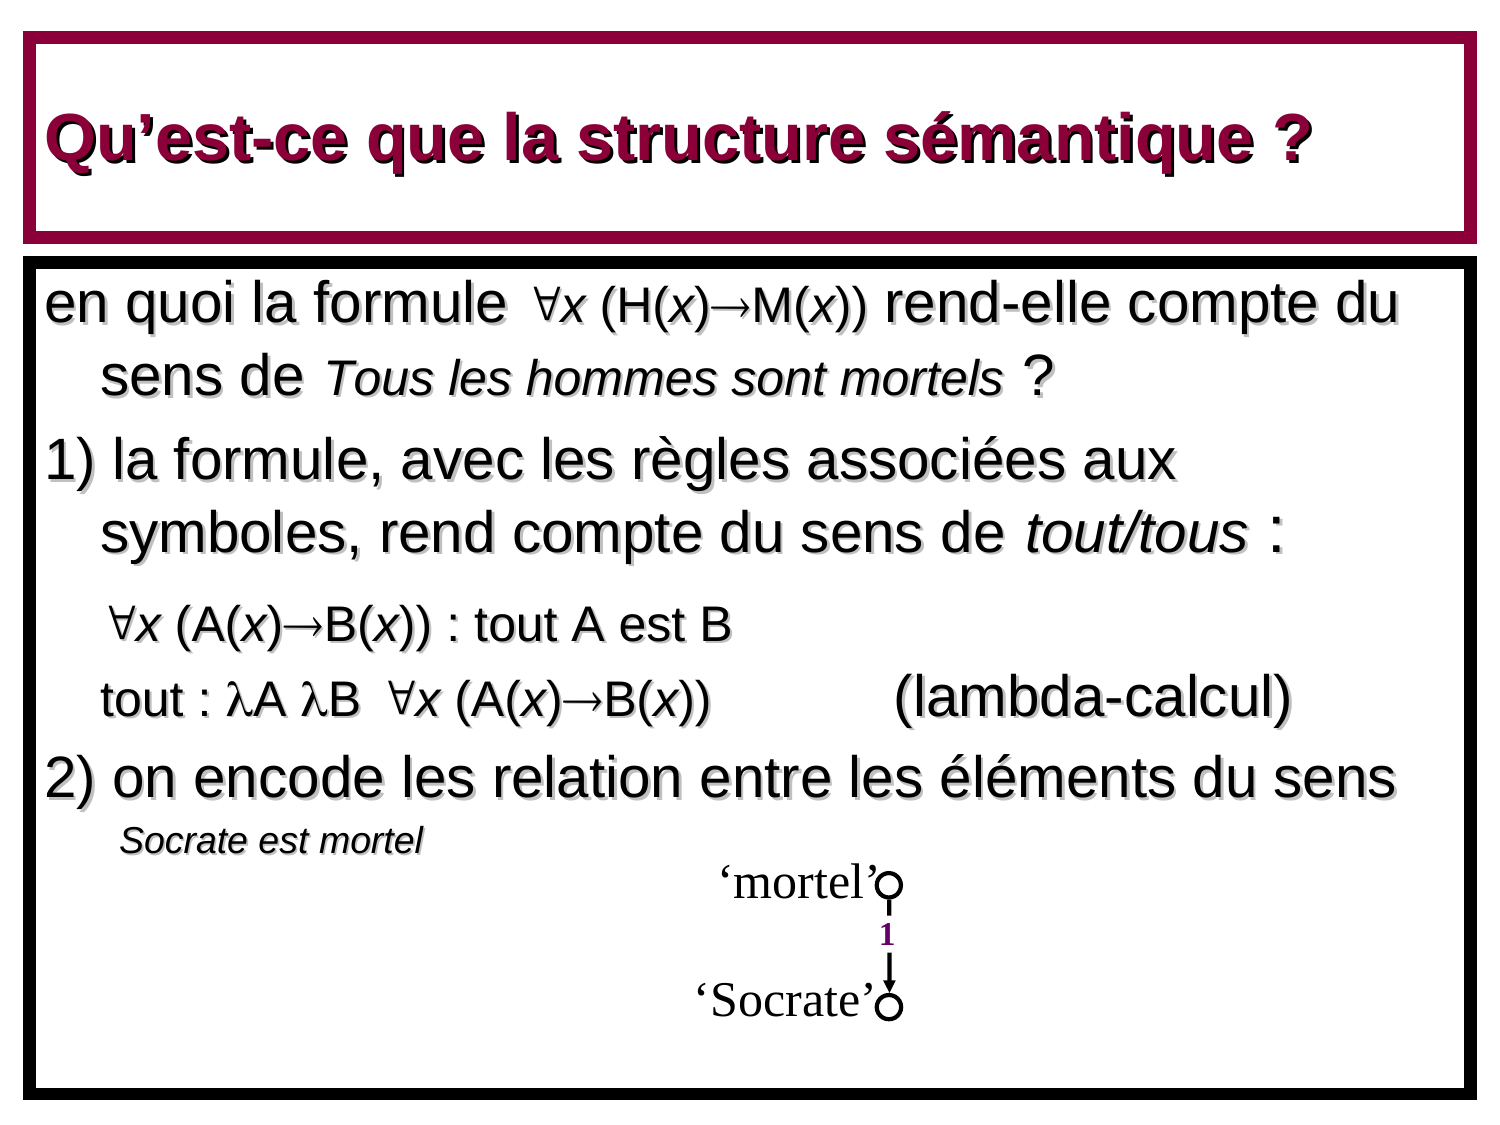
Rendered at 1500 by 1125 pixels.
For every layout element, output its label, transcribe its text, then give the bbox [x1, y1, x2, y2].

list en quoi la formule x (H(x)M(x)) rend-elle compte du sens de Tous les hommes sont mortels ? 1) la formule, avec les règles associées aux symboles, rend compte du sens de tout/tous : x (A(x)B(x)) : tout A est B tout : A B x (A(x)B(x)) (lambda-calcul) 2) on encode les relation entre les éléments du sens Socrate est mortel [29, 262, 1471, 1095]
text_box ‘Socrate’ [679, 963, 904, 1035]
text_box 1 [878, 917, 896, 953]
text_box ‘mortel’ [702, 846, 904, 917]
title Qu’est-ce que la structure sémantique ? [29, 37, 1471, 238]
